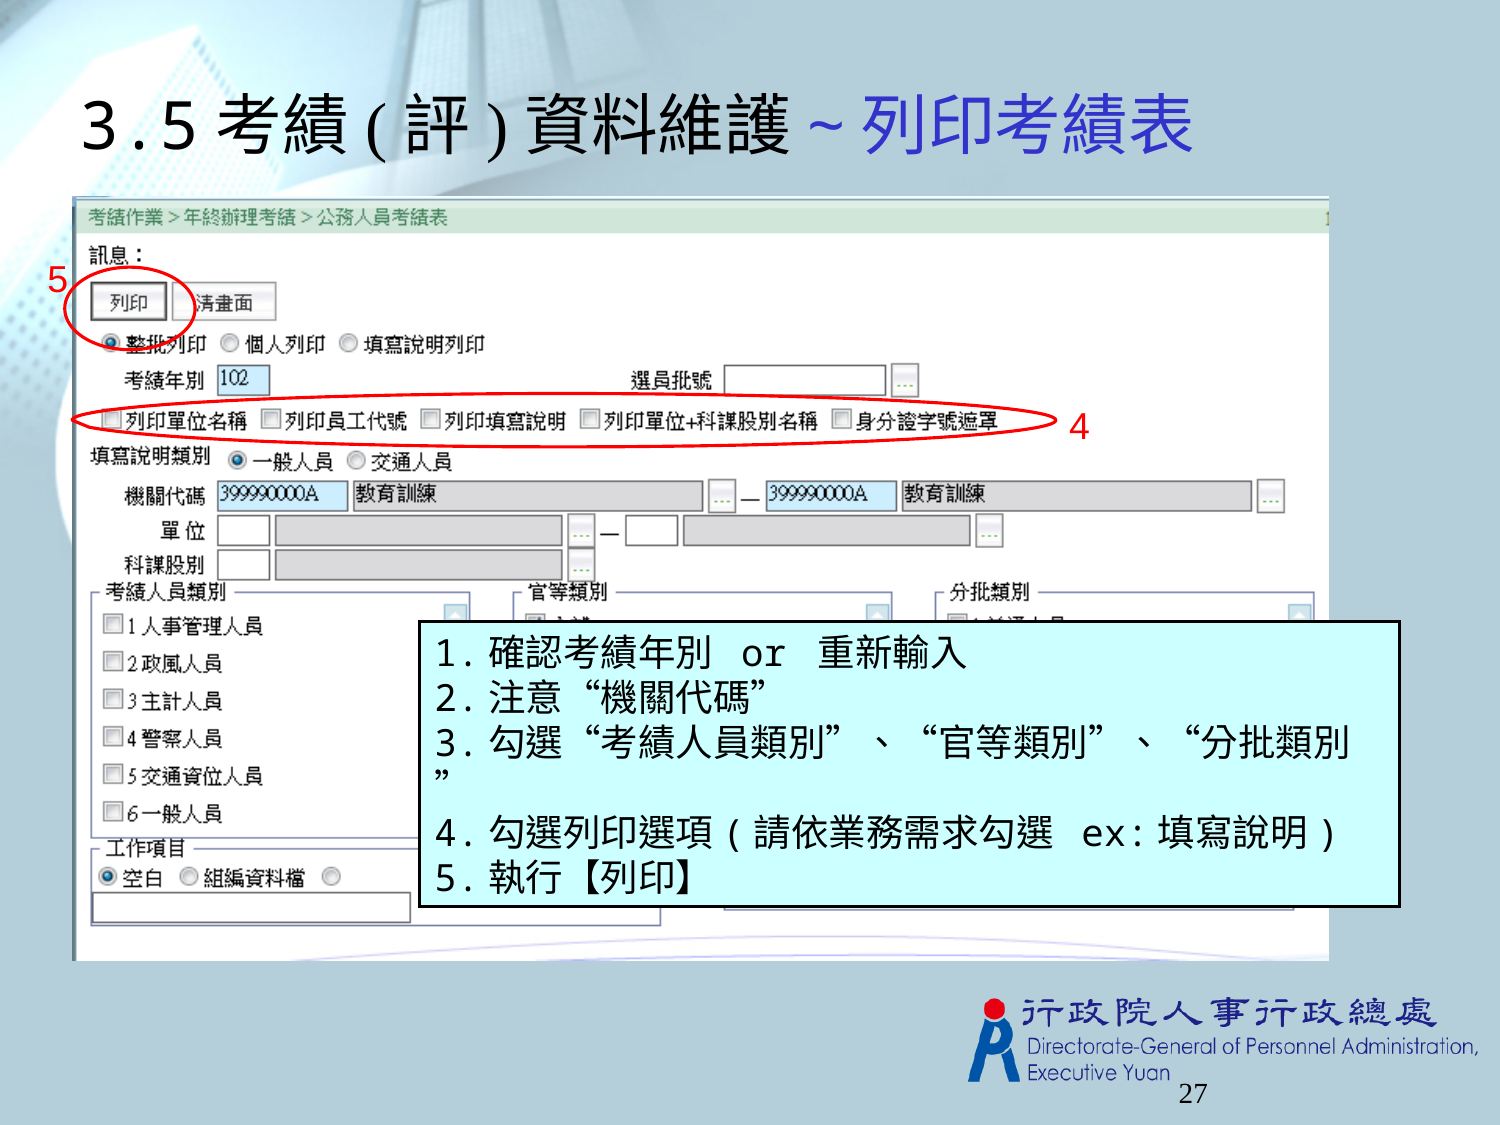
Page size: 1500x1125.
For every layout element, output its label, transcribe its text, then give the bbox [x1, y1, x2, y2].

text_box 5 [34, 255, 82, 301]
text_box 4 [1055, 401, 1104, 447]
picture [76, 396, 1053, 445]
picture [72, 196, 1329, 961]
text_box 3.5考績(評)資料維護~列印考績表 [65, 66, 1364, 179]
picture [72, 269, 193, 348]
text_box [1163, 1066, 1477, 1125]
text_box 1.確認考績年別 or 重新輸入 2.注意“機關代碼” 3.勾選“考績人員類別”、“官等類別”、“分批類別” 4.勾選列印選項(請依業務需求勾選 ex:填寫說明) 5.執行【列印】 [419, 621, 1400, 866]
